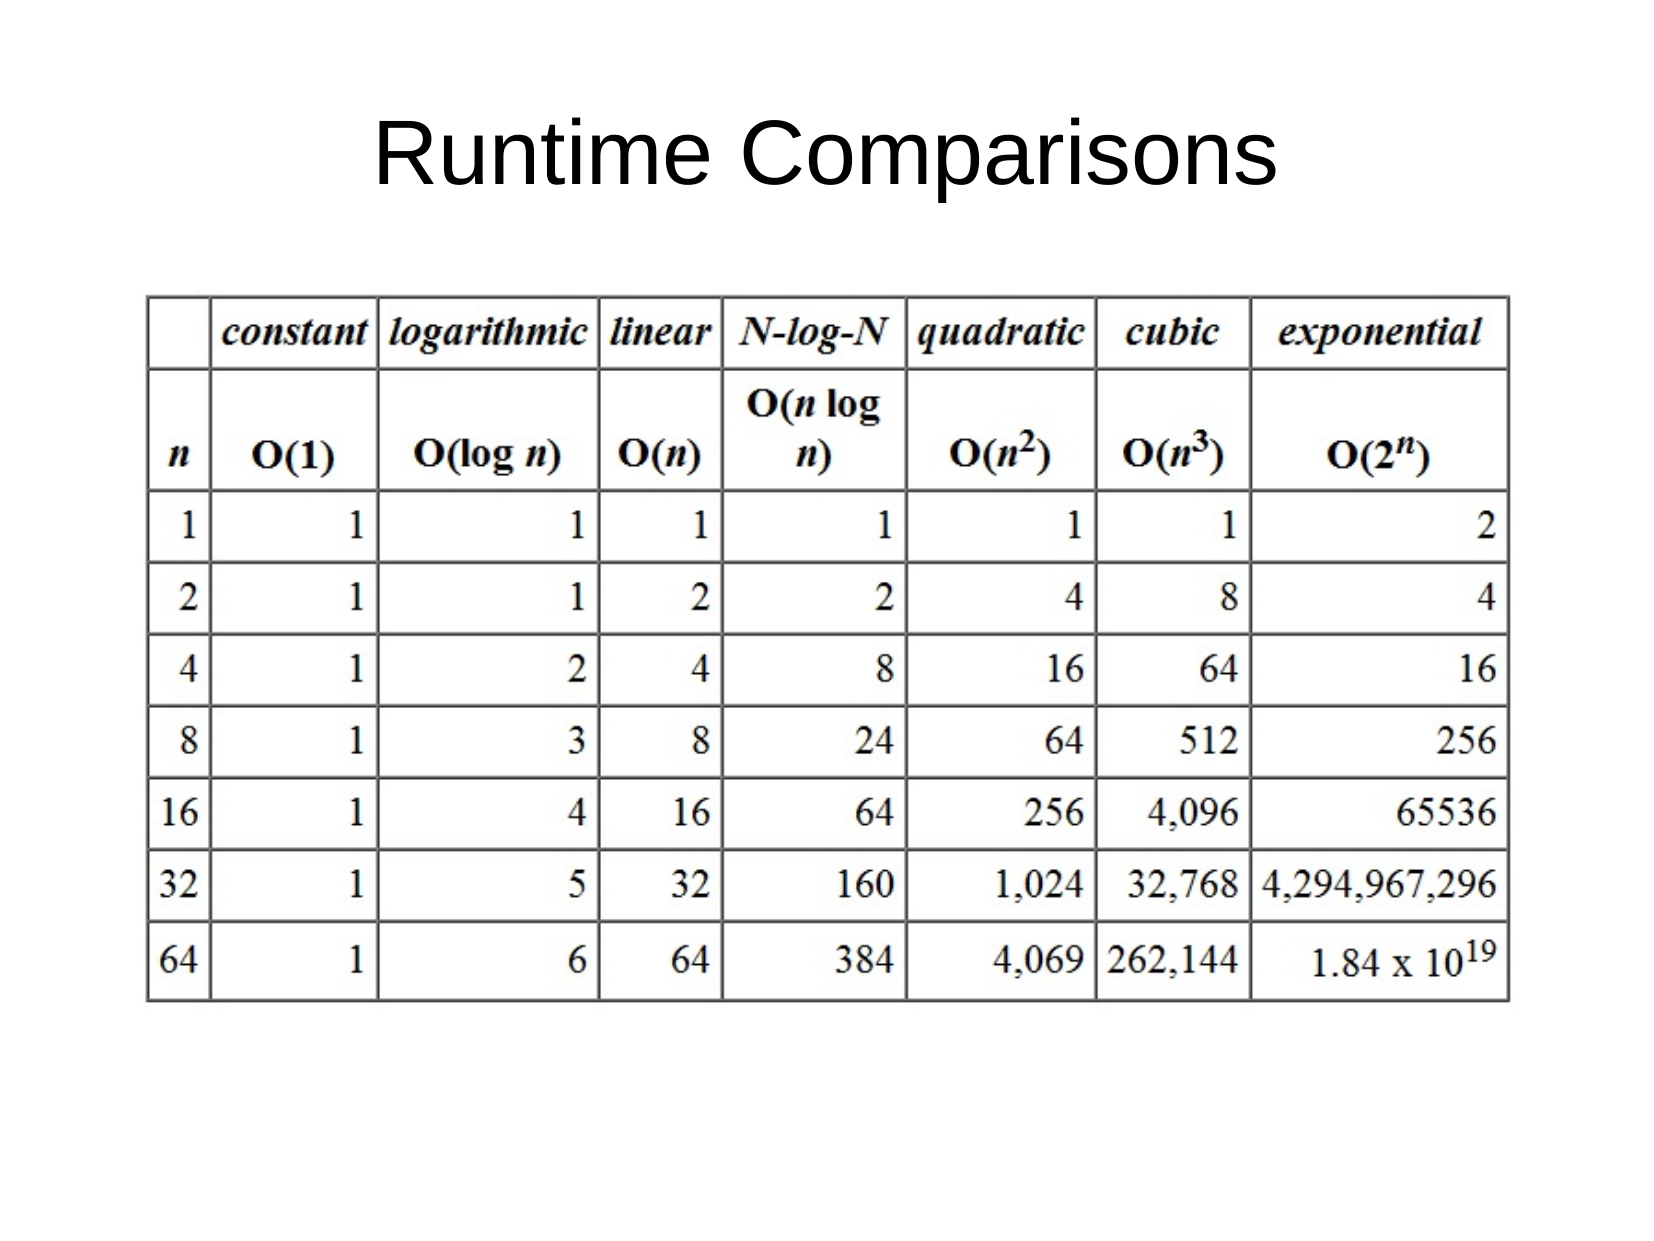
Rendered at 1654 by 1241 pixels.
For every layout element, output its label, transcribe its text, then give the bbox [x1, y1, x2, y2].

title Runtime Comparisons [82, 49, 1571, 257]
picture [137, 290, 1516, 1010]
